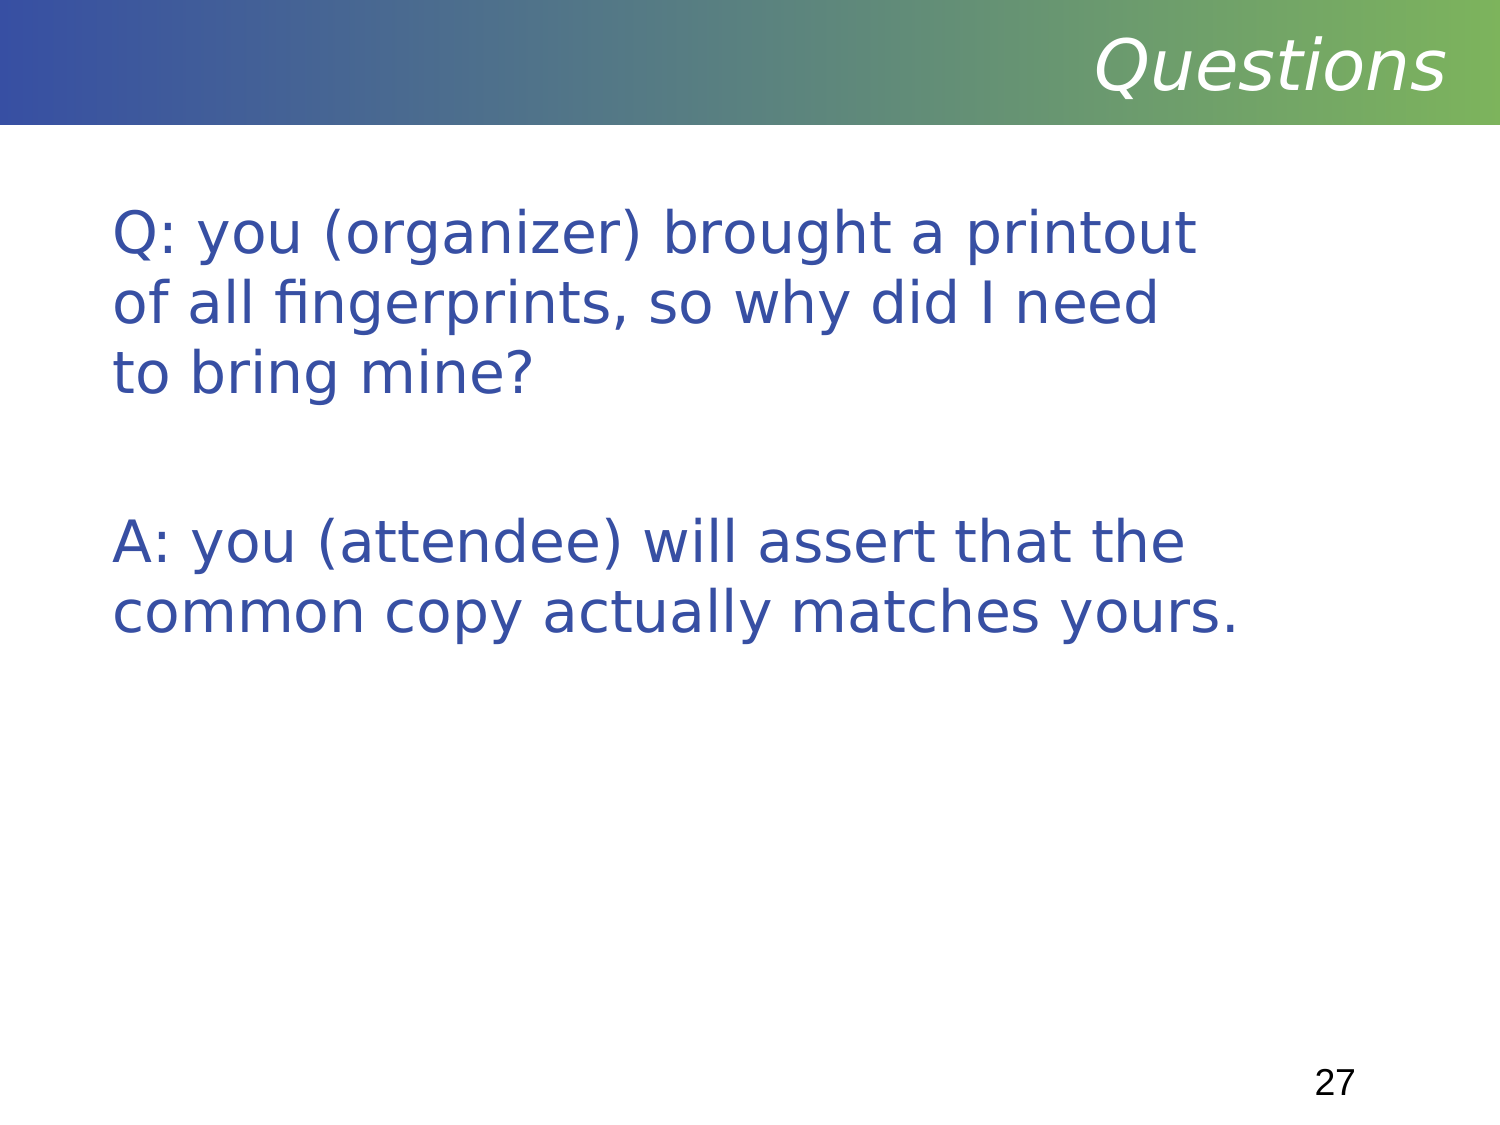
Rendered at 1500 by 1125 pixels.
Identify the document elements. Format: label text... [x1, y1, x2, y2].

title Questions [62, 12, 1463, 113]
list Q: you (organizer) brought a printout of all fingerprints, so why did I need to bring mine? A: you (attendee) will assert that the common copy actually matches yours. [70, 187, 1438, 856]
